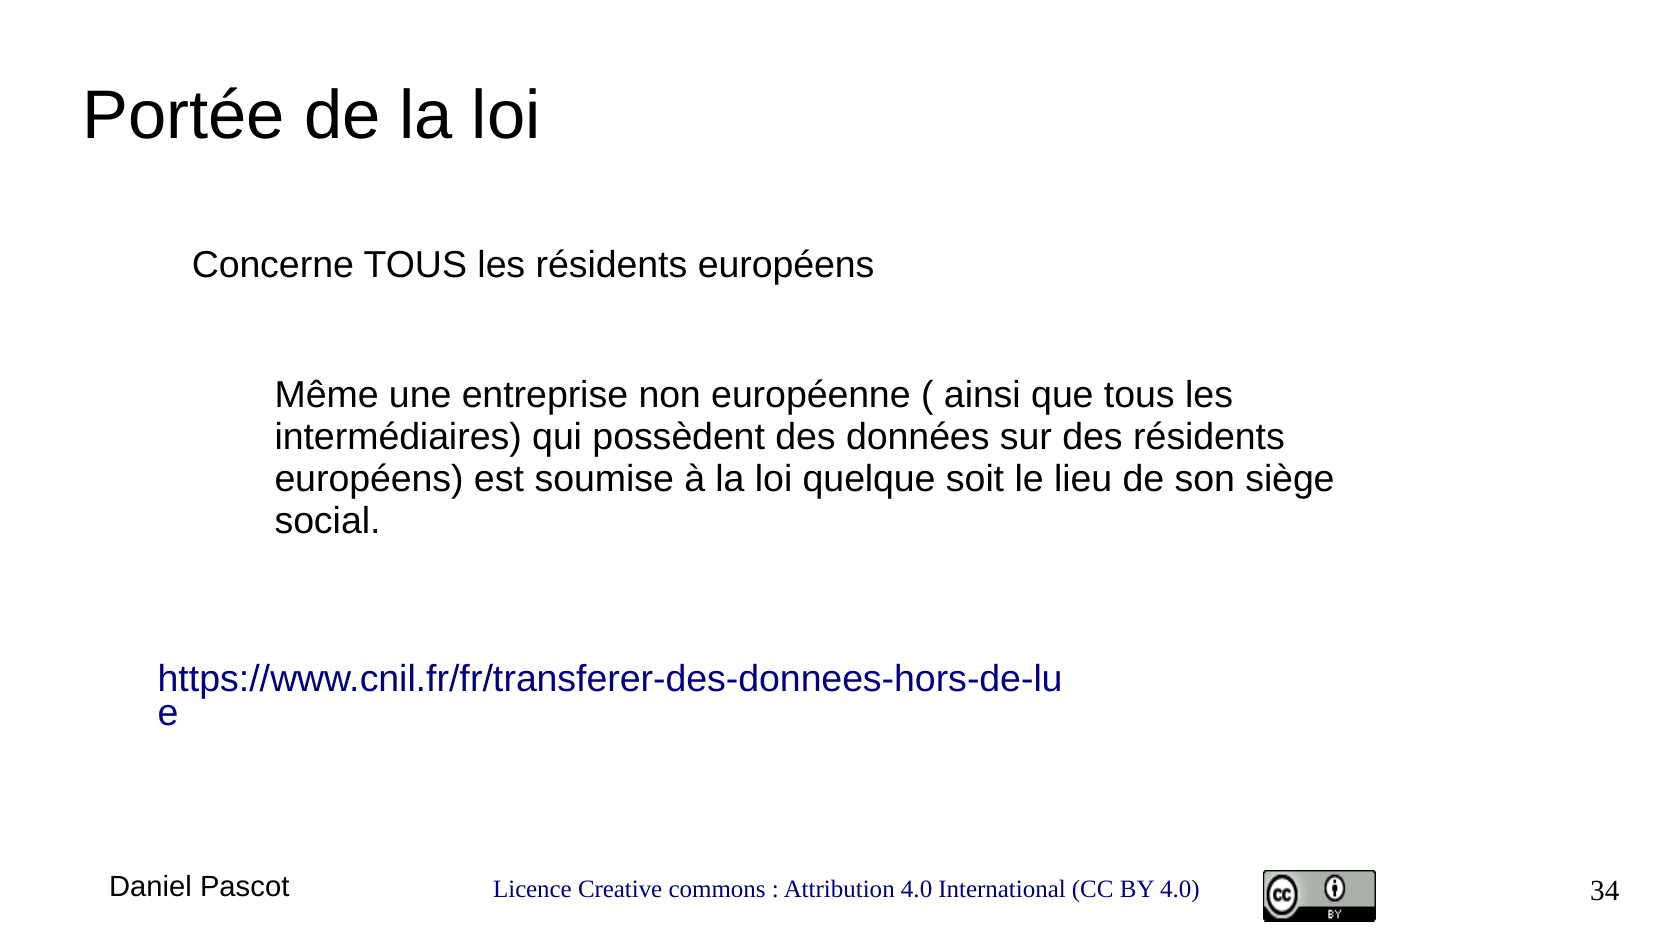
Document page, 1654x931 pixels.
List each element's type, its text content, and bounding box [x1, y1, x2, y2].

text_box Même une entreprise non européenne ( ainsi que tous les intermédiaires) qui possèdent des données sur des résidents européens) est soumise à la loi quelque soit le lieu de son siège social. [259, 366, 1453, 549]
text_box Concerne TOUS les résidents européens [177, 236, 1371, 294]
picture [1263, 870, 1376, 922]
title Portée de la loi [82, 37, 1571, 193]
text_box https://www.cnil.fr/fr/transferer-des-donnees-hors-de-lue [143, 649, 1099, 707]
